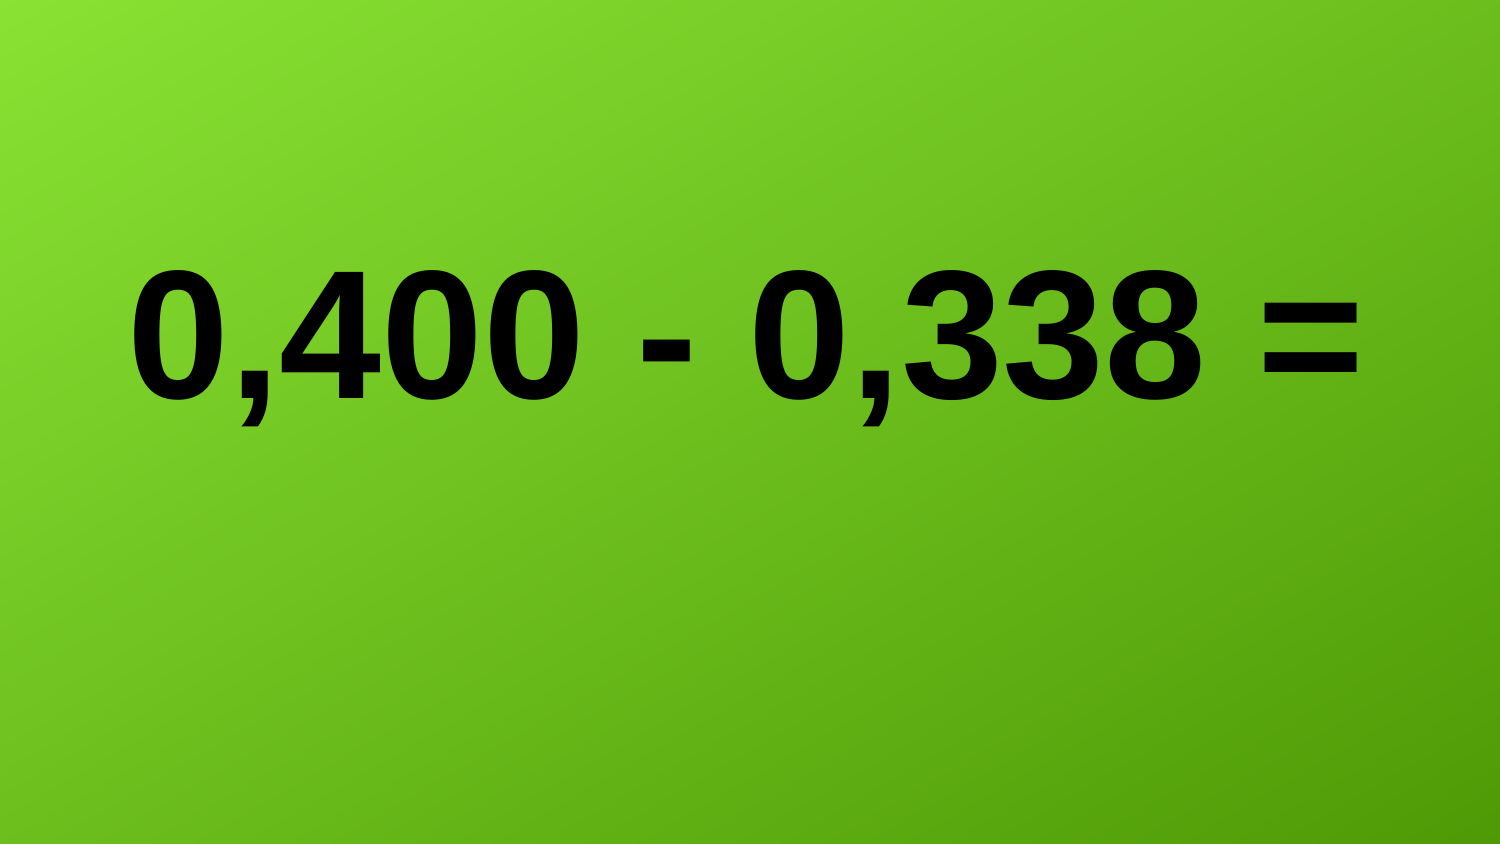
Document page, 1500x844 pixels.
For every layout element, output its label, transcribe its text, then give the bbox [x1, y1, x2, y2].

text_box 0,400 - 0,338 = [112, 259, 1388, 450]
